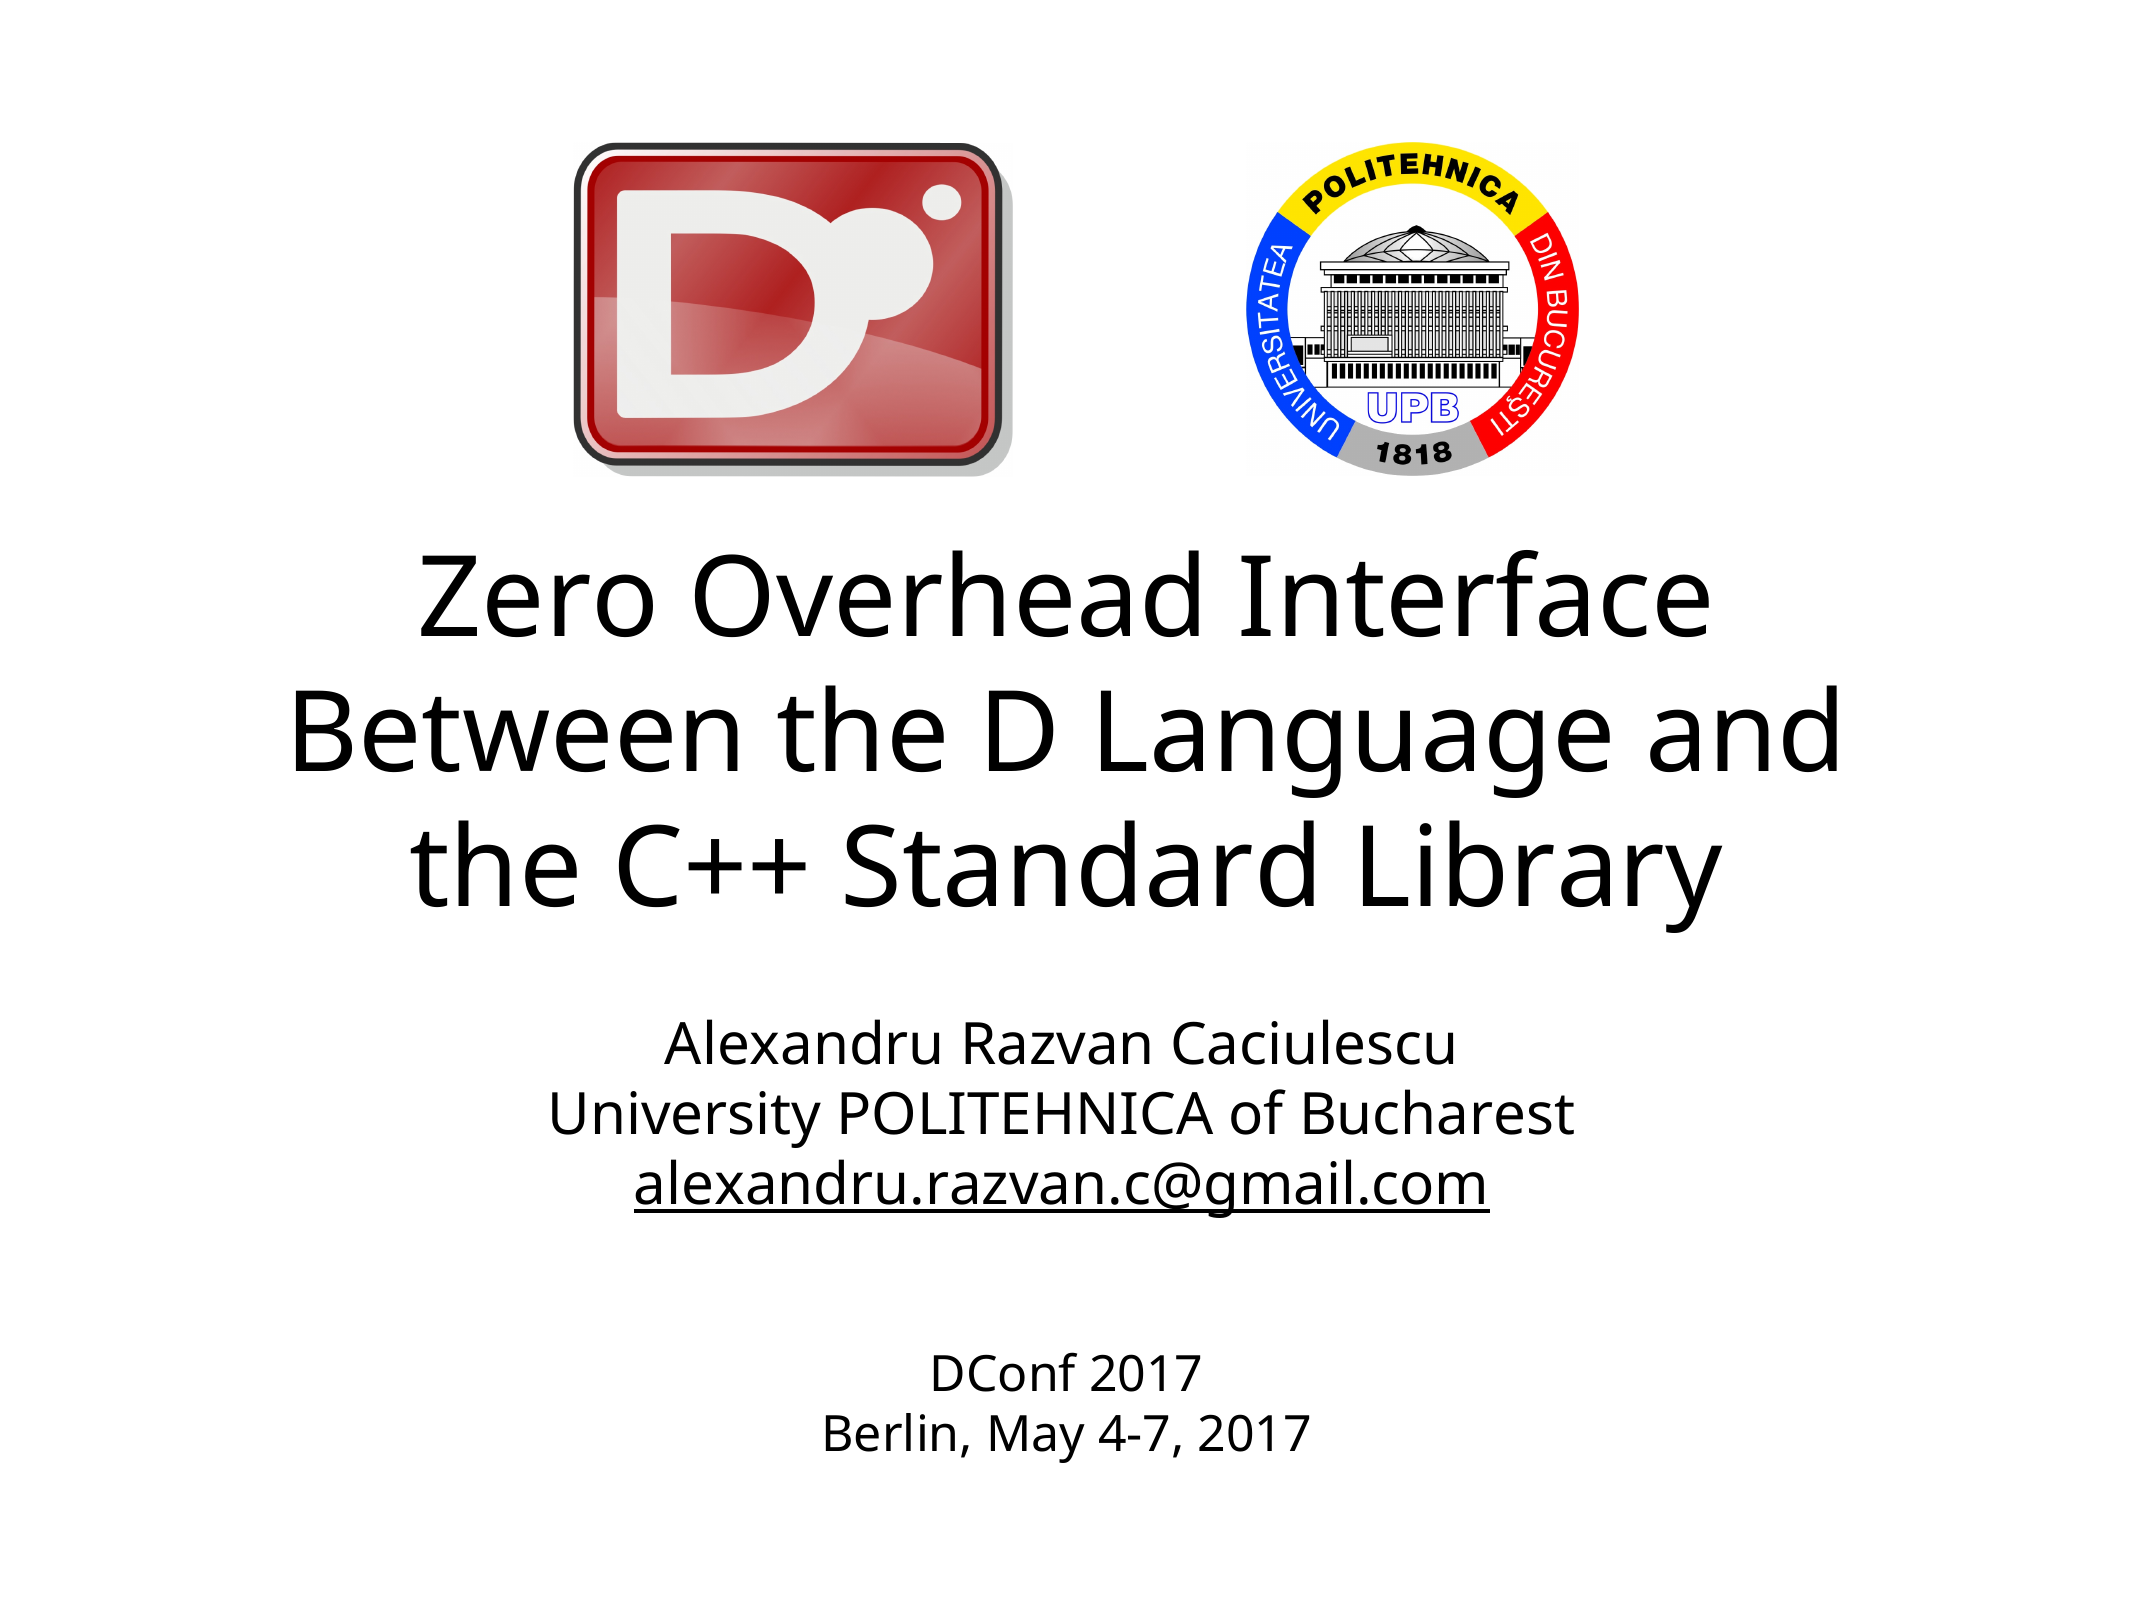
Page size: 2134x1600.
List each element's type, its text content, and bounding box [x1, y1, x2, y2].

title Zero Overhead Interface Between the D Language and the C++ Standard Library [208, 690, 1925, 938]
picture [1246, 142, 1579, 476]
text_box DConf 2017 Berlin, May 4-7, 2017 [813, 1333, 1321, 1470]
subtitle Alexandru Razvan Caciulescu University POLITEHNICA of Bucharest alexandru.razvan.c@gmail.com [203, 997, 1921, 1246]
picture [573, 142, 1013, 477]
